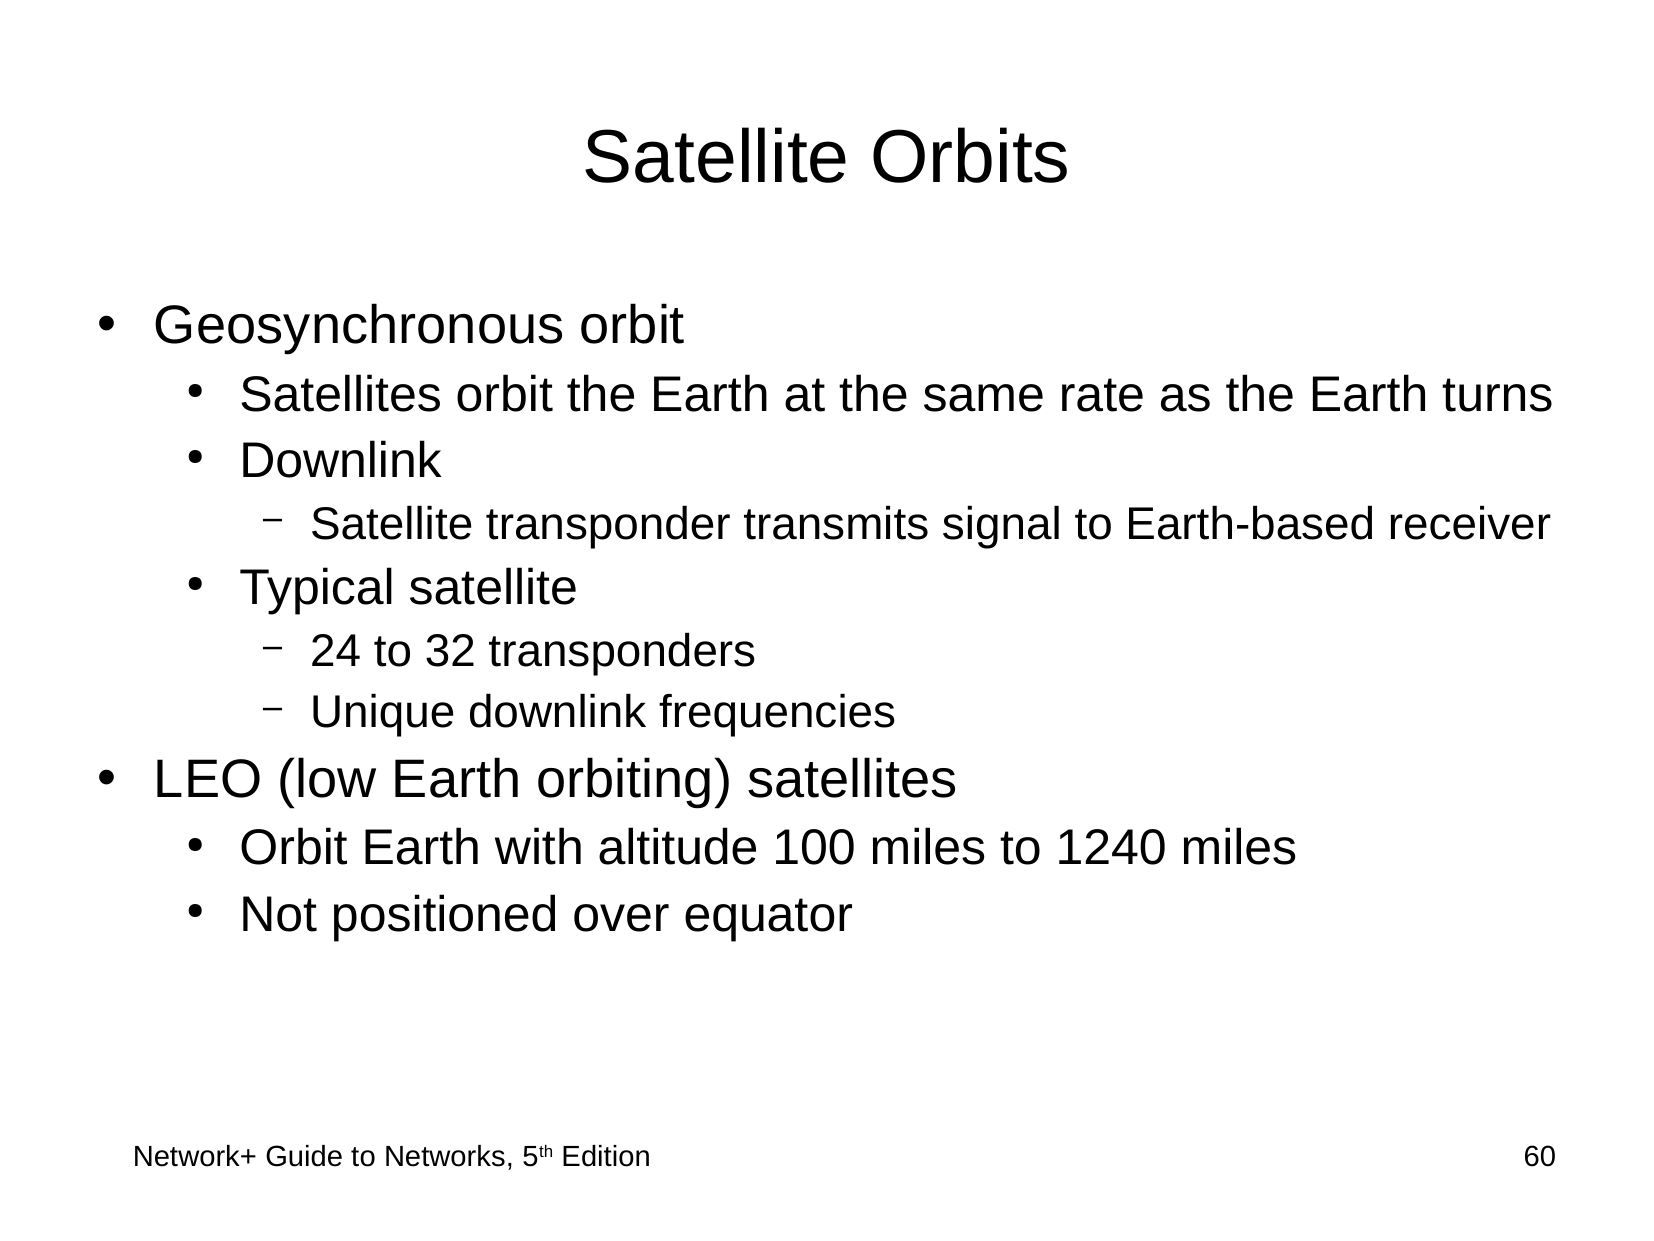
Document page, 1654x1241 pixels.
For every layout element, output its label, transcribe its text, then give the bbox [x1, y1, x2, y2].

text_box <number> [1185, 1129, 1571, 1216]
list Geosynchronous orbit Satellites orbit the Earth at the same rate as the Earth turns Downlink Satellite transponder transmits signal to Earth-based receiver Typical satellite 24 to 32 transponders Unique downlink frequencies LEO (low Earth orbiting) satellites Orbit Earth with altitude 100 miles to 1240 miles Not positioned over equator [82, 289, 1571, 1108]
title Satellite Orbits [82, 49, 1571, 257]
text_box Network+ Guide to Networks, 5th Edition [82, 1129, 1089, 1216]
